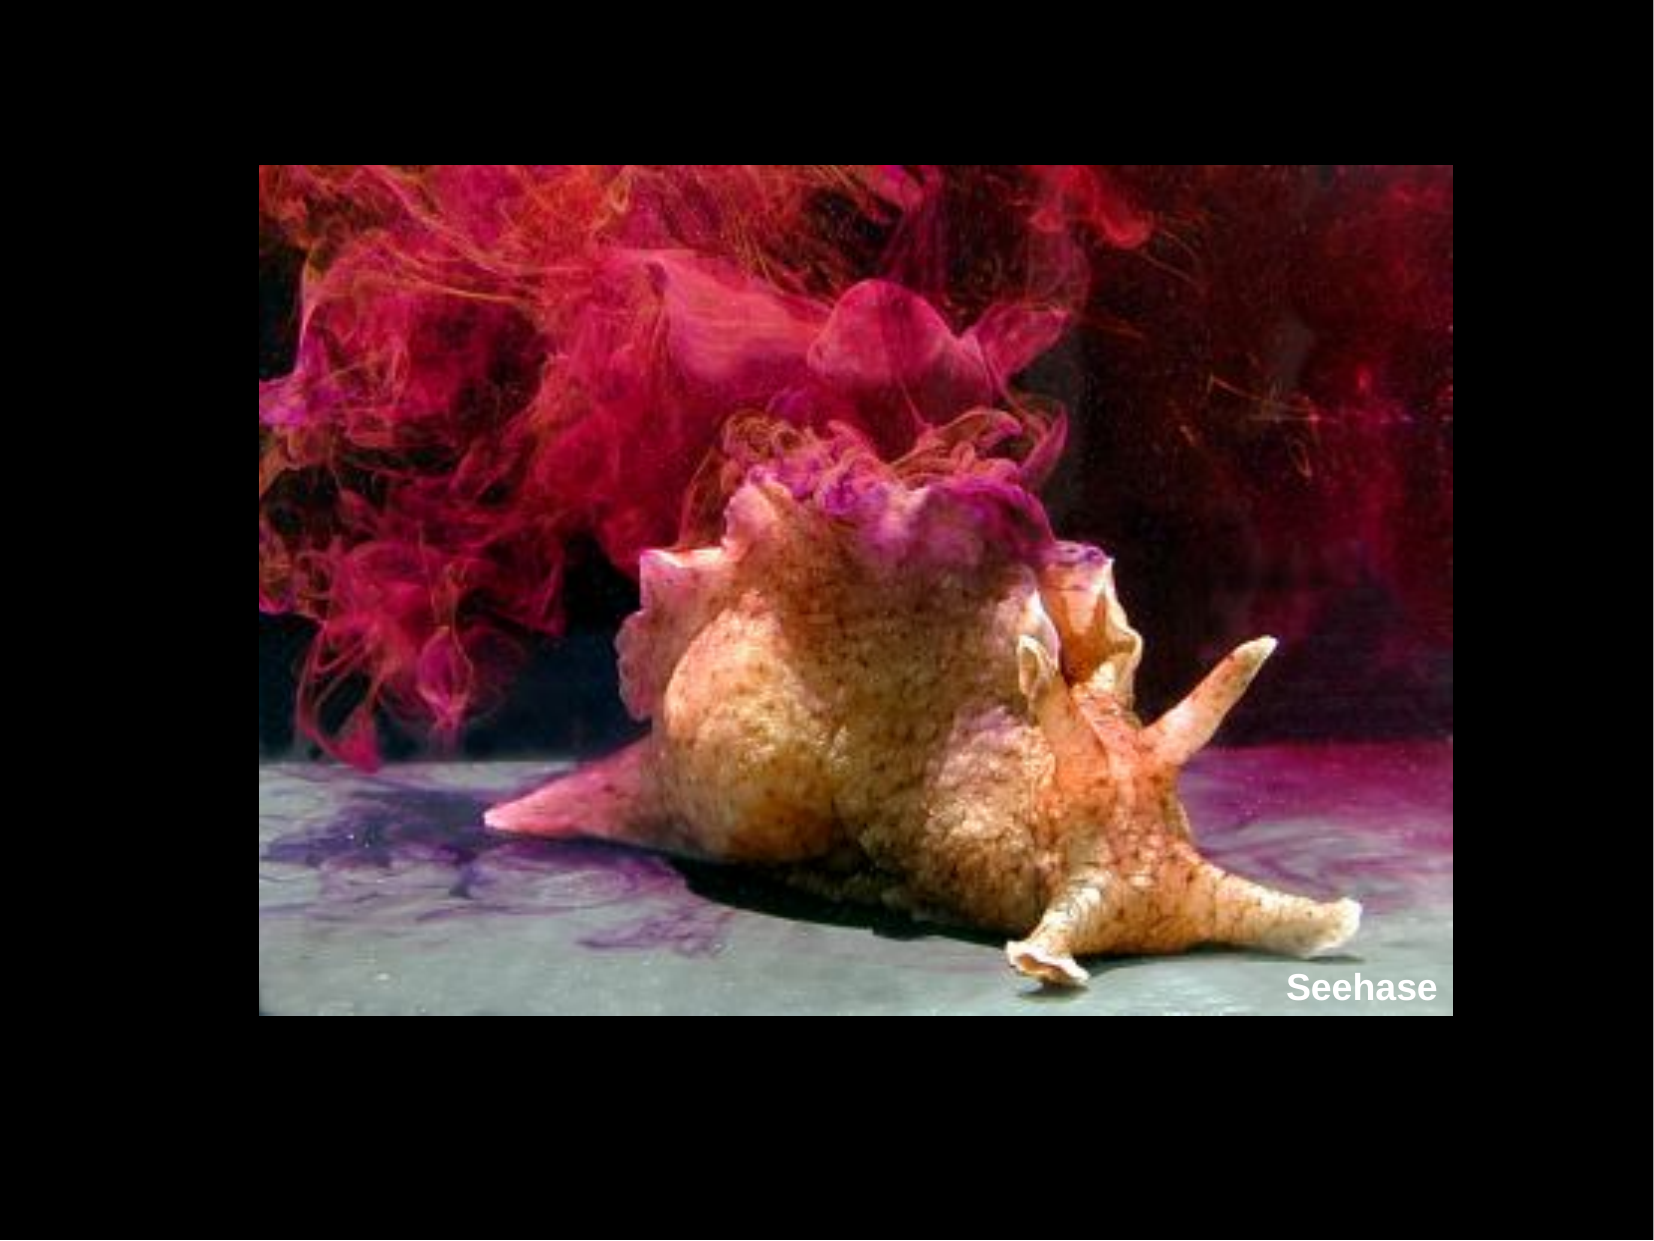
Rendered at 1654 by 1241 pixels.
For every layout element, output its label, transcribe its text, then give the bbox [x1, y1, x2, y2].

picture [259, 165, 1453, 1016]
text_box Seehase [1271, 958, 1453, 1016]
